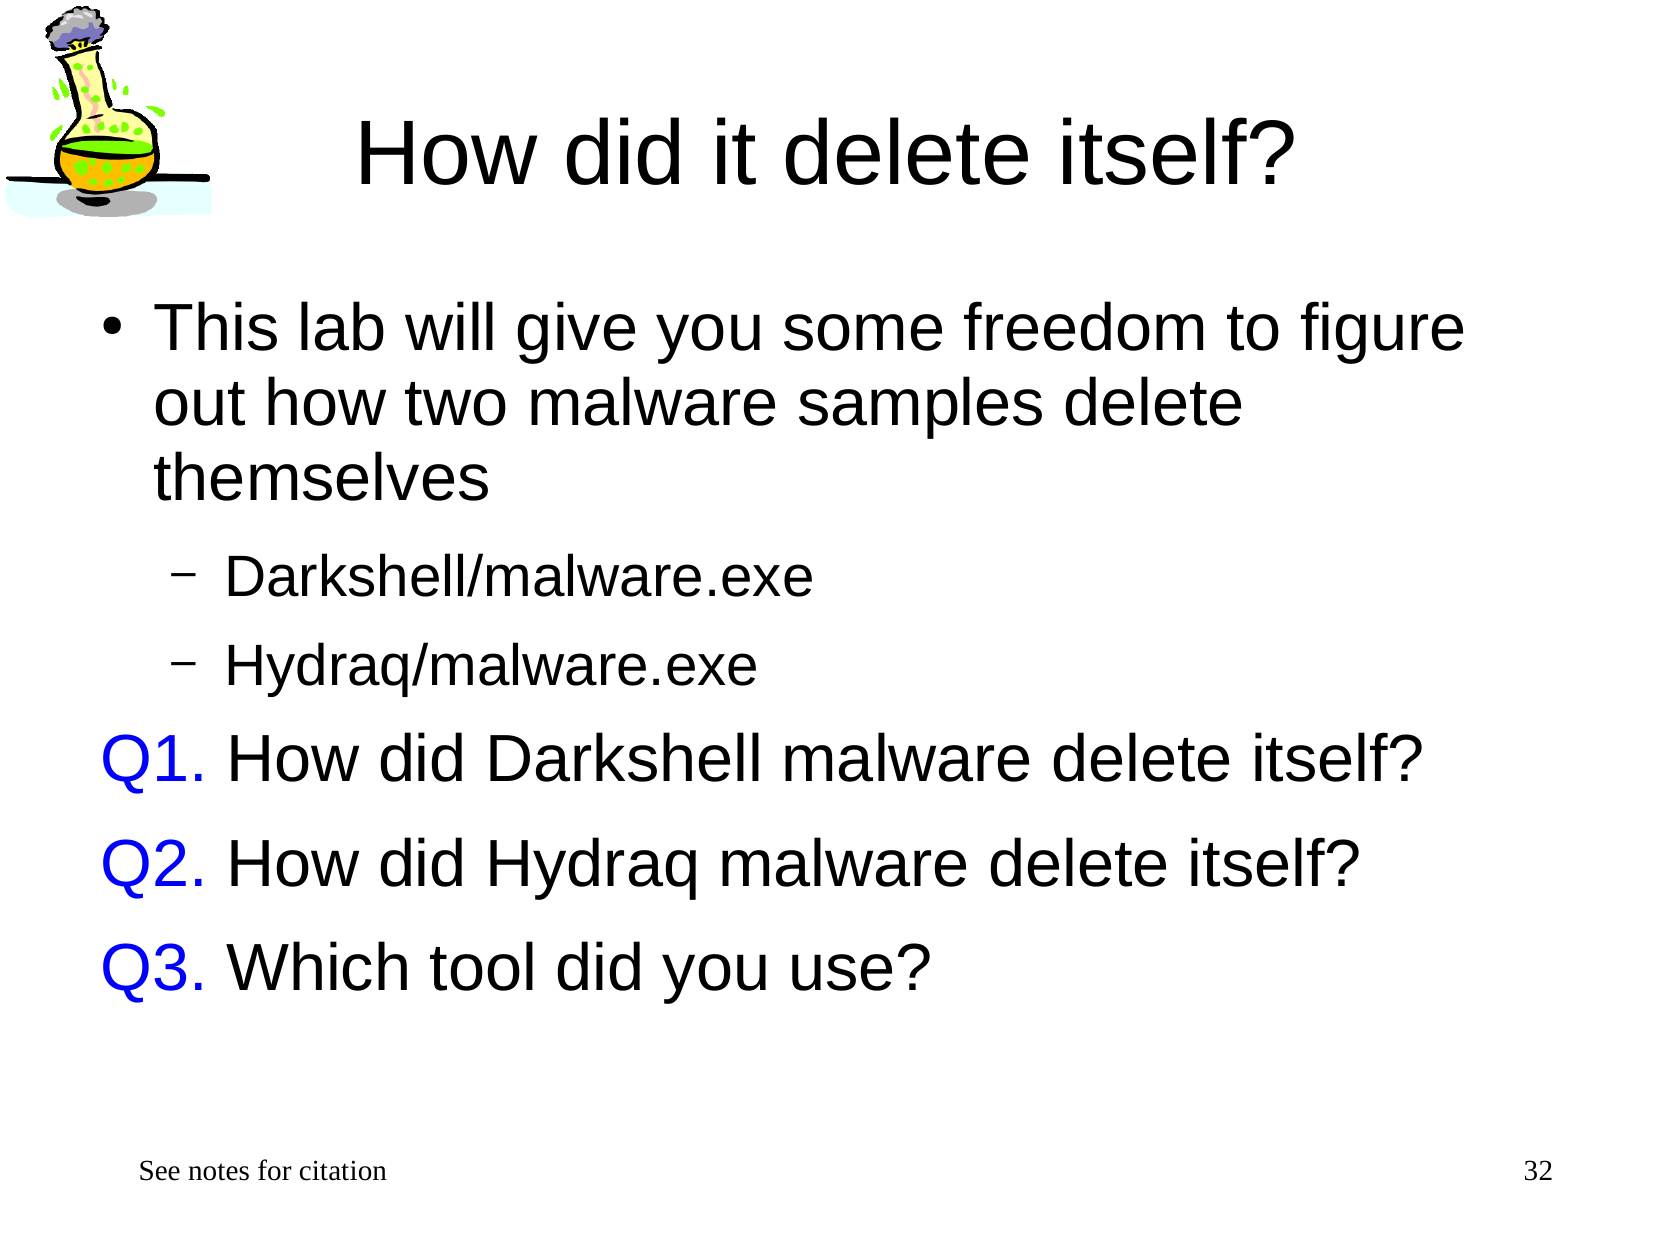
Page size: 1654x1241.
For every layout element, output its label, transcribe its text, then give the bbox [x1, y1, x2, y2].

title How did it delete itself? [82, 49, 1571, 257]
list This lab will give you some freedom to figure out how two malware samples delete themselves Darkshell/malware.exe Hydraq/malware.exe How did Darkshell malware delete itself? How did Hydraq malware delete itself? Which tool did you use? [82, 290, 1576, 1126]
picture [5, 6, 212, 217]
